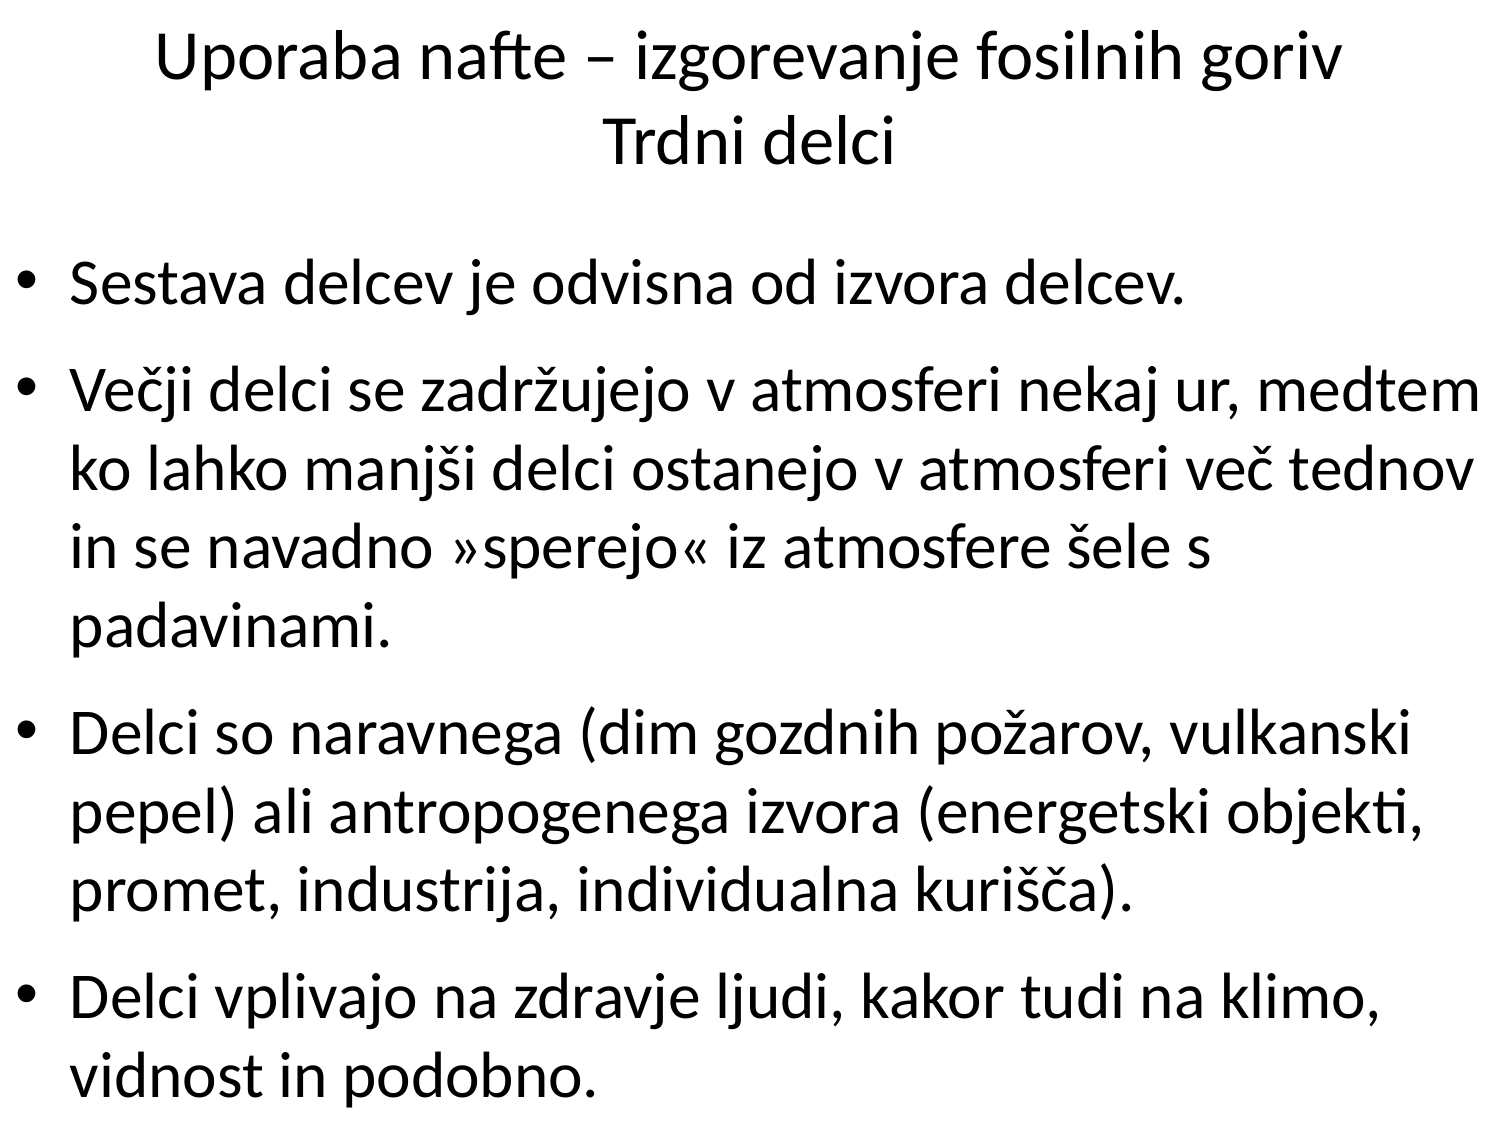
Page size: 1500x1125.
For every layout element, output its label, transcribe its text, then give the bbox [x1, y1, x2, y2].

title Uporaba nafte – izgorevanje fosilnih goriv Trdni delci [0, 0, 1500, 188]
list Sestava delcev je odvisna od izvora delcev. Večji delci se zadržujejo v atmosferi nekaj ur, medtem ko lahko manjši delci ostanejo v atmosferi več tednov in se navadno »sperejo« iz atmosfere šele s padavinami. Delci so naravnega (dim gozdnih požarov, vulkanski pepel) ali antropogenega izvora (energetski objekti, promet, industrija, individualna kurišča). Delci vplivajo na zdravje ljudi, kakor tudi na klimo, vidnost in podobno. [0, 231, 1500, 1125]
